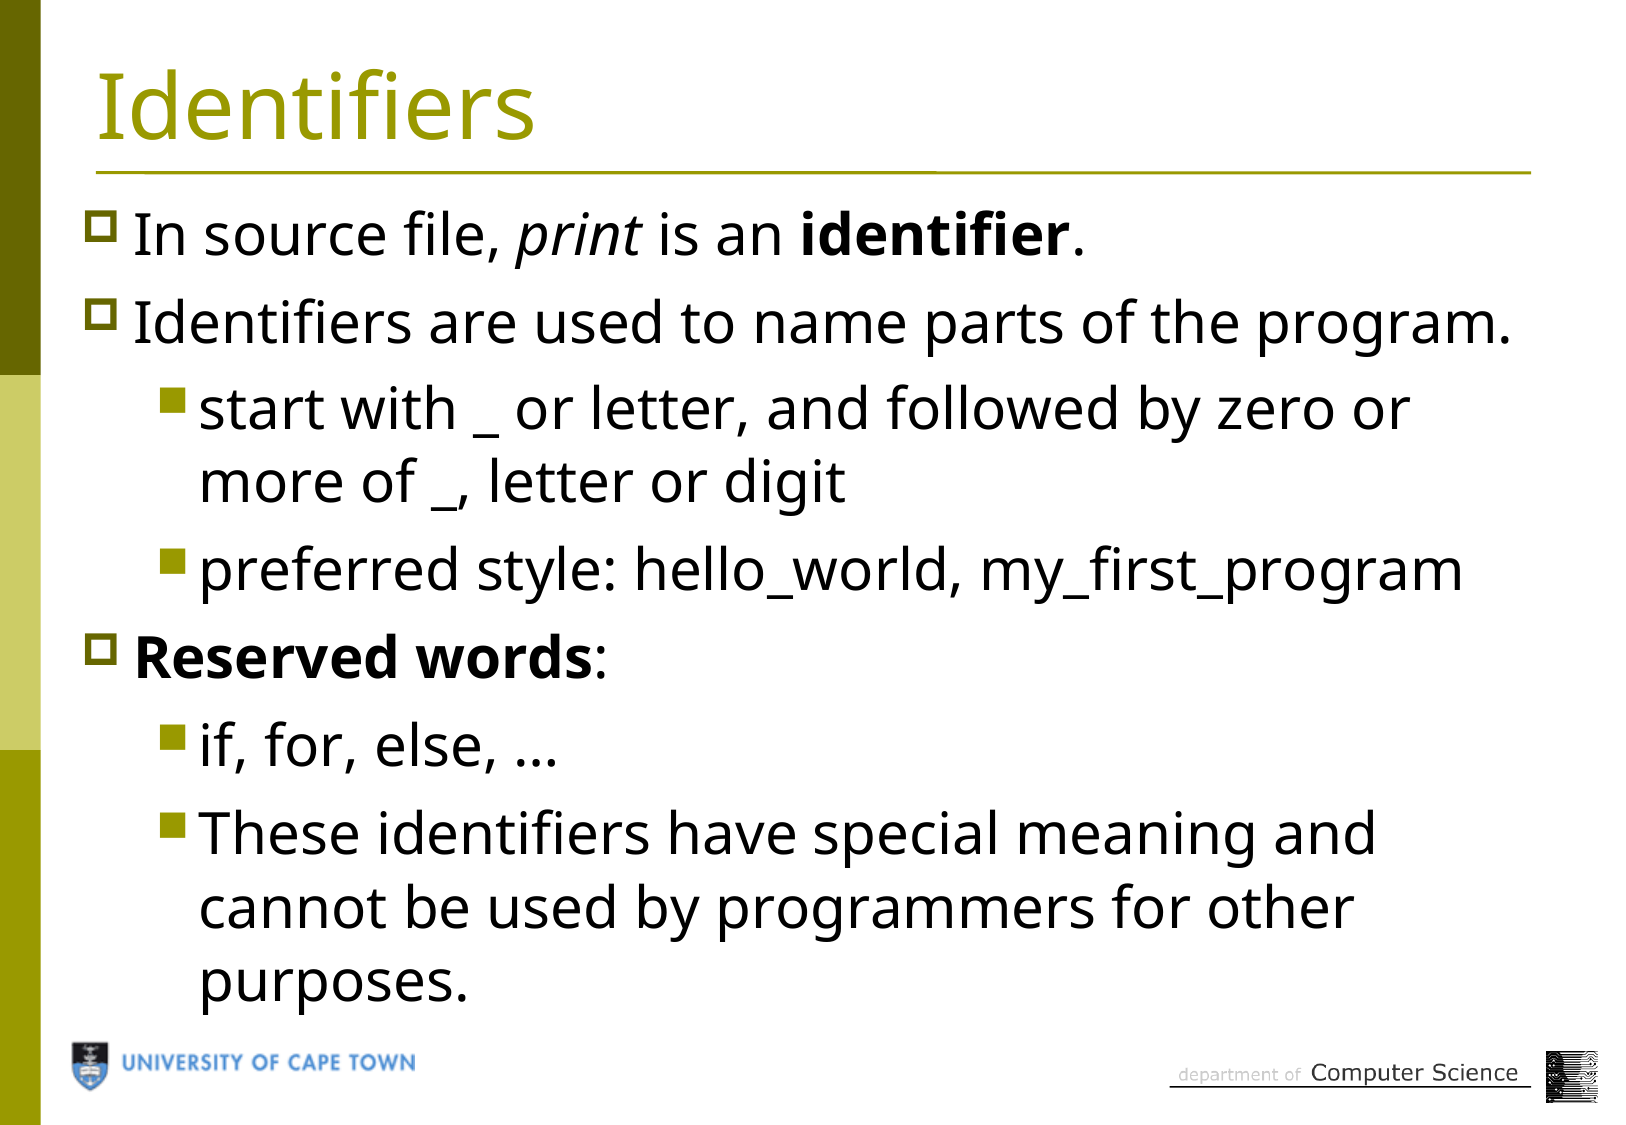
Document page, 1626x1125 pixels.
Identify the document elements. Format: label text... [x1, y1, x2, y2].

picture [1169, 1043, 1532, 1091]
title Identifiers [81, 37, 1543, 180]
picture [61, 1024, 415, 1103]
text_box In source file, print is an identifier. Identifiers are used to name parts of the program. start with _ or letter, and followed by zero or more of _, letter or digit preferred style: hello_world, my_first_program Reserved words: if, for, else, … These identifiers have special meaning and cannot be used by programmers for other purposes. [81, 196, 1543, 974]
picture [1546, 1051, 1598, 1103]
